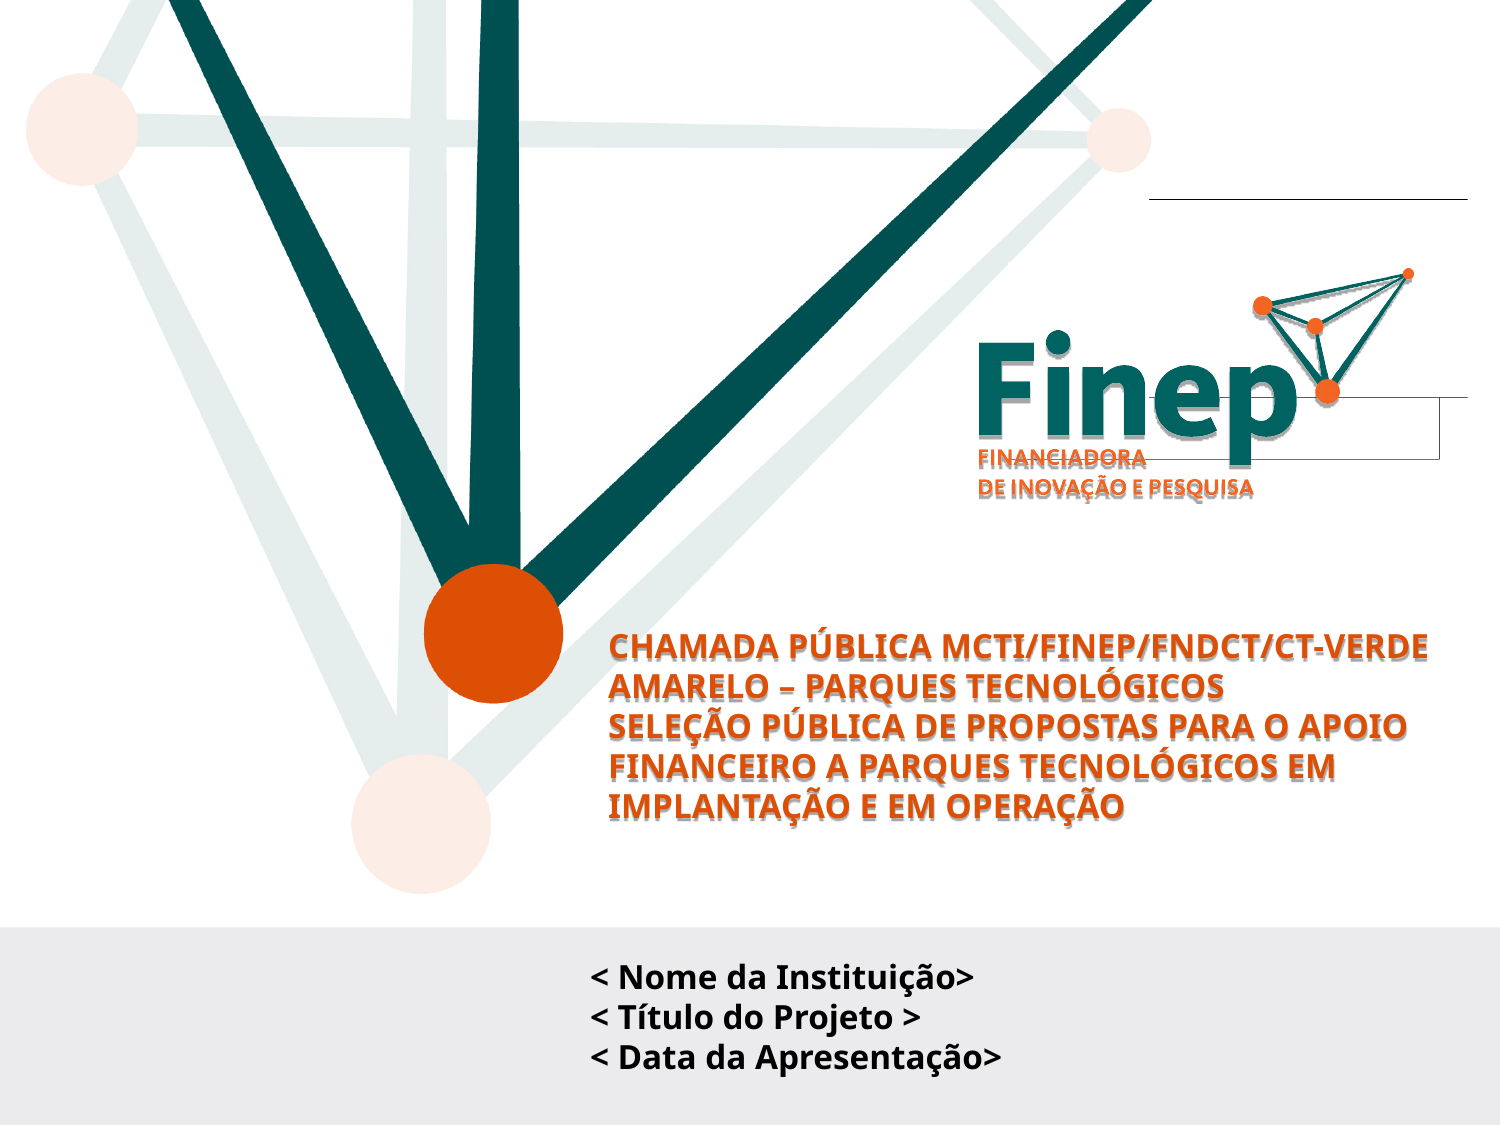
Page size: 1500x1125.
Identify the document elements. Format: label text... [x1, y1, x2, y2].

title CHAMADA PÚBLICA MCTI/FINEP/FNDCT/CT-VERDE AMARELO – PARQUES TECNOLÓGICOS SELEÇÃO PÚBLICA DE PROPOSTAS PARA O APOIO FINANCEIRO A PARQUES TECNOLÓGICOS EM IMPLANTAÇÃO E EM OPERAÇÃO [593, 566, 1485, 885]
text_box < Nome da Instituição> < Título do Projeto > < Data da Apresentação> [575, 857, 1466, 1125]
